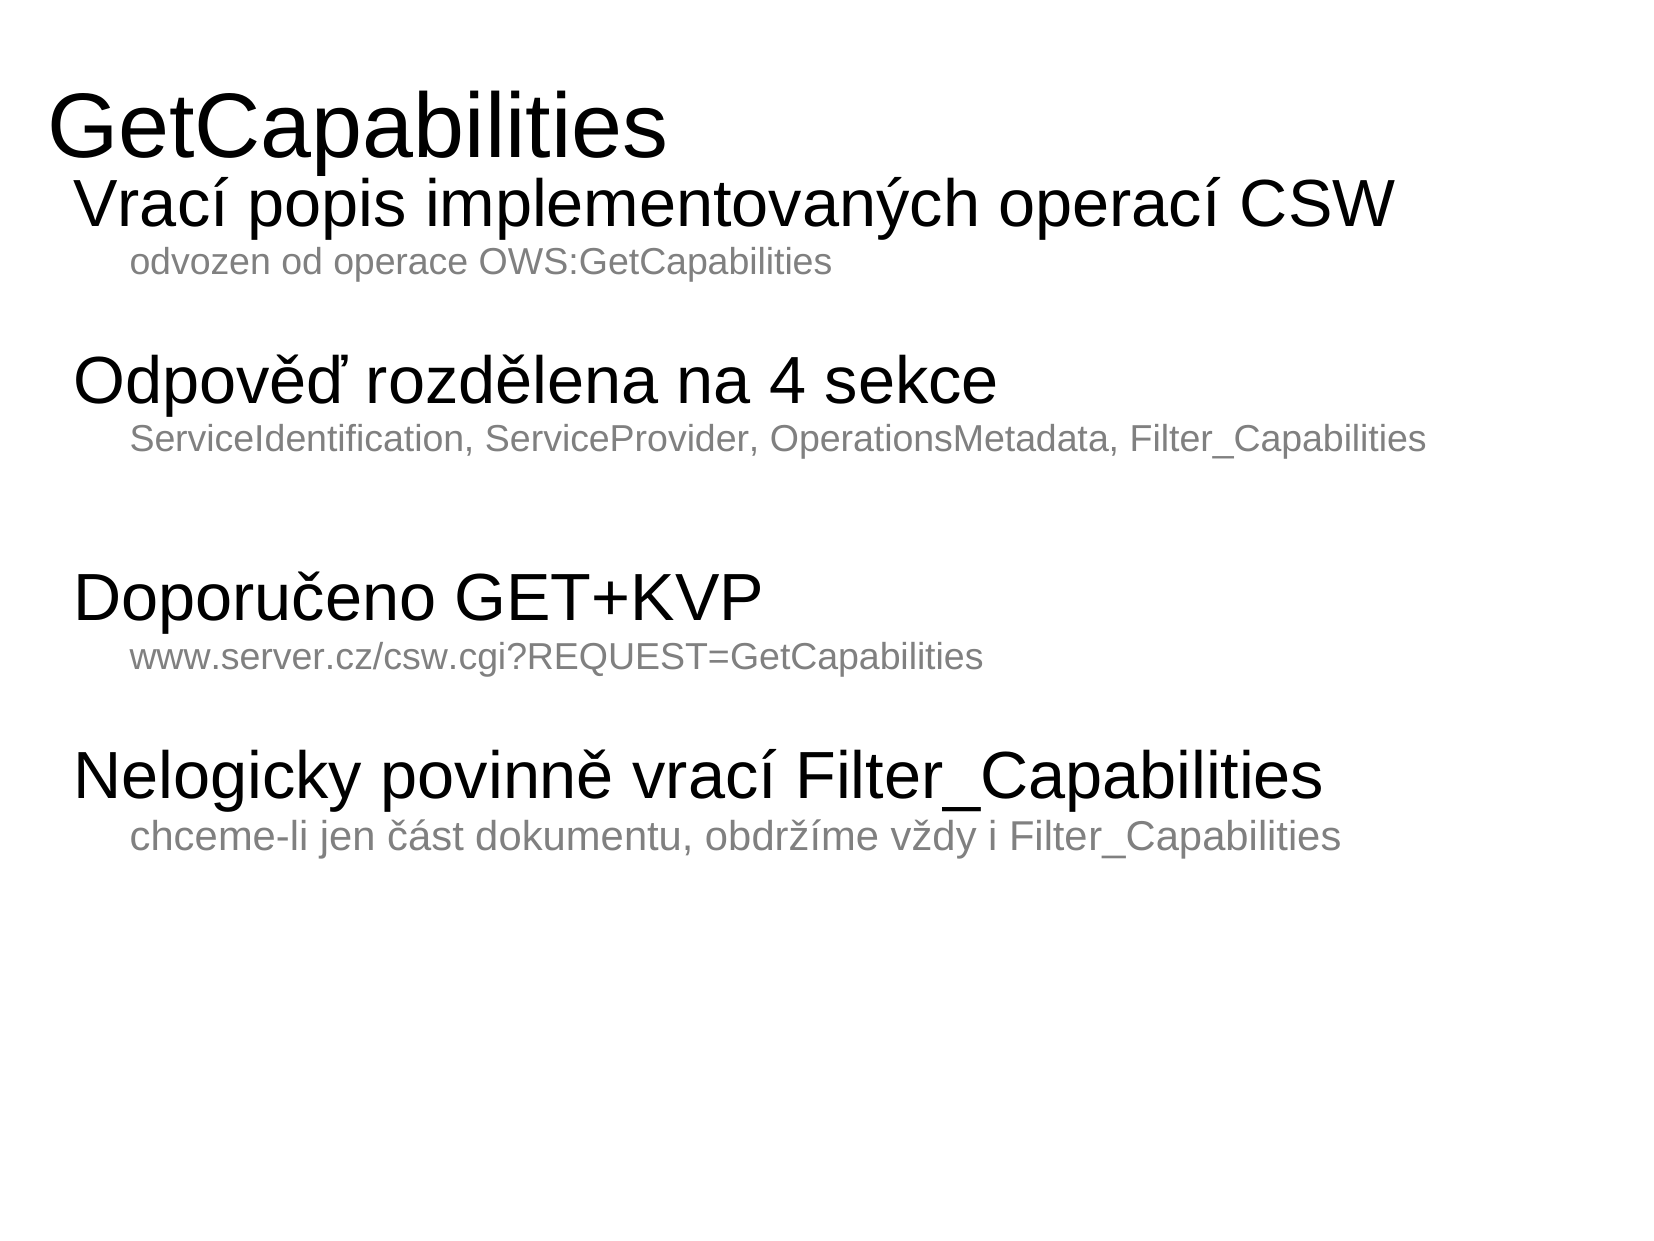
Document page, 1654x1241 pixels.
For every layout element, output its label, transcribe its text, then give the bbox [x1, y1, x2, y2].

list Vrací popis implementovaných operací CSW odvozen od operace OWS:GetCapabilities Odpověď rozdělena na 4 sekce ServiceIdentification, ServiceProvider, OperationsMetadata, Filter_Capabilities Doporučeno GET+KVP www.server.cz/csw.cgi?REQUEST=GetCapabilities Nelogicky povinně vrací Filter_Capabilities chceme-li jen část dokumentu, obdržíme vždy i Filter_Capabilities [58, 157, 1622, 1241]
title GetCapabilities [32, 34, 1361, 217]
